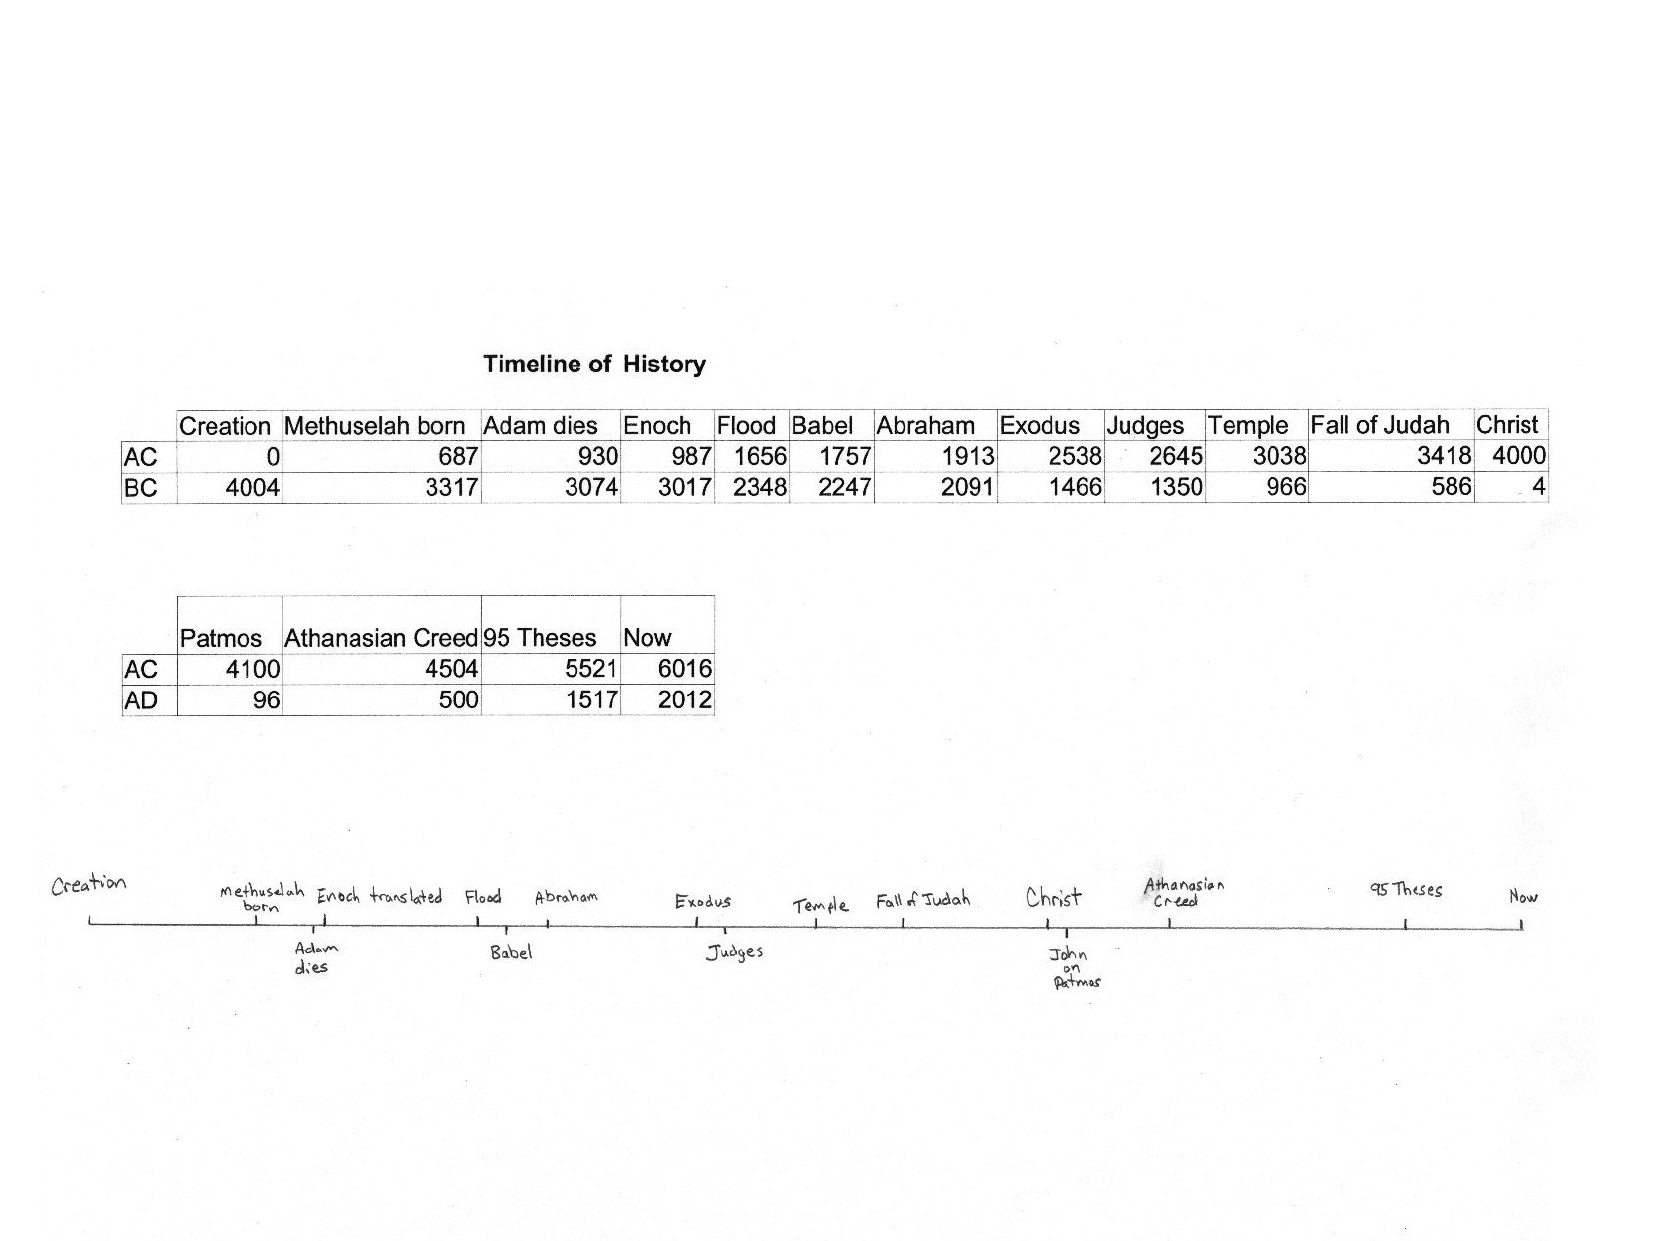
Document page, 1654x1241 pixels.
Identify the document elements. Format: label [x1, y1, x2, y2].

picture [27, 184, 1636, 1241]
